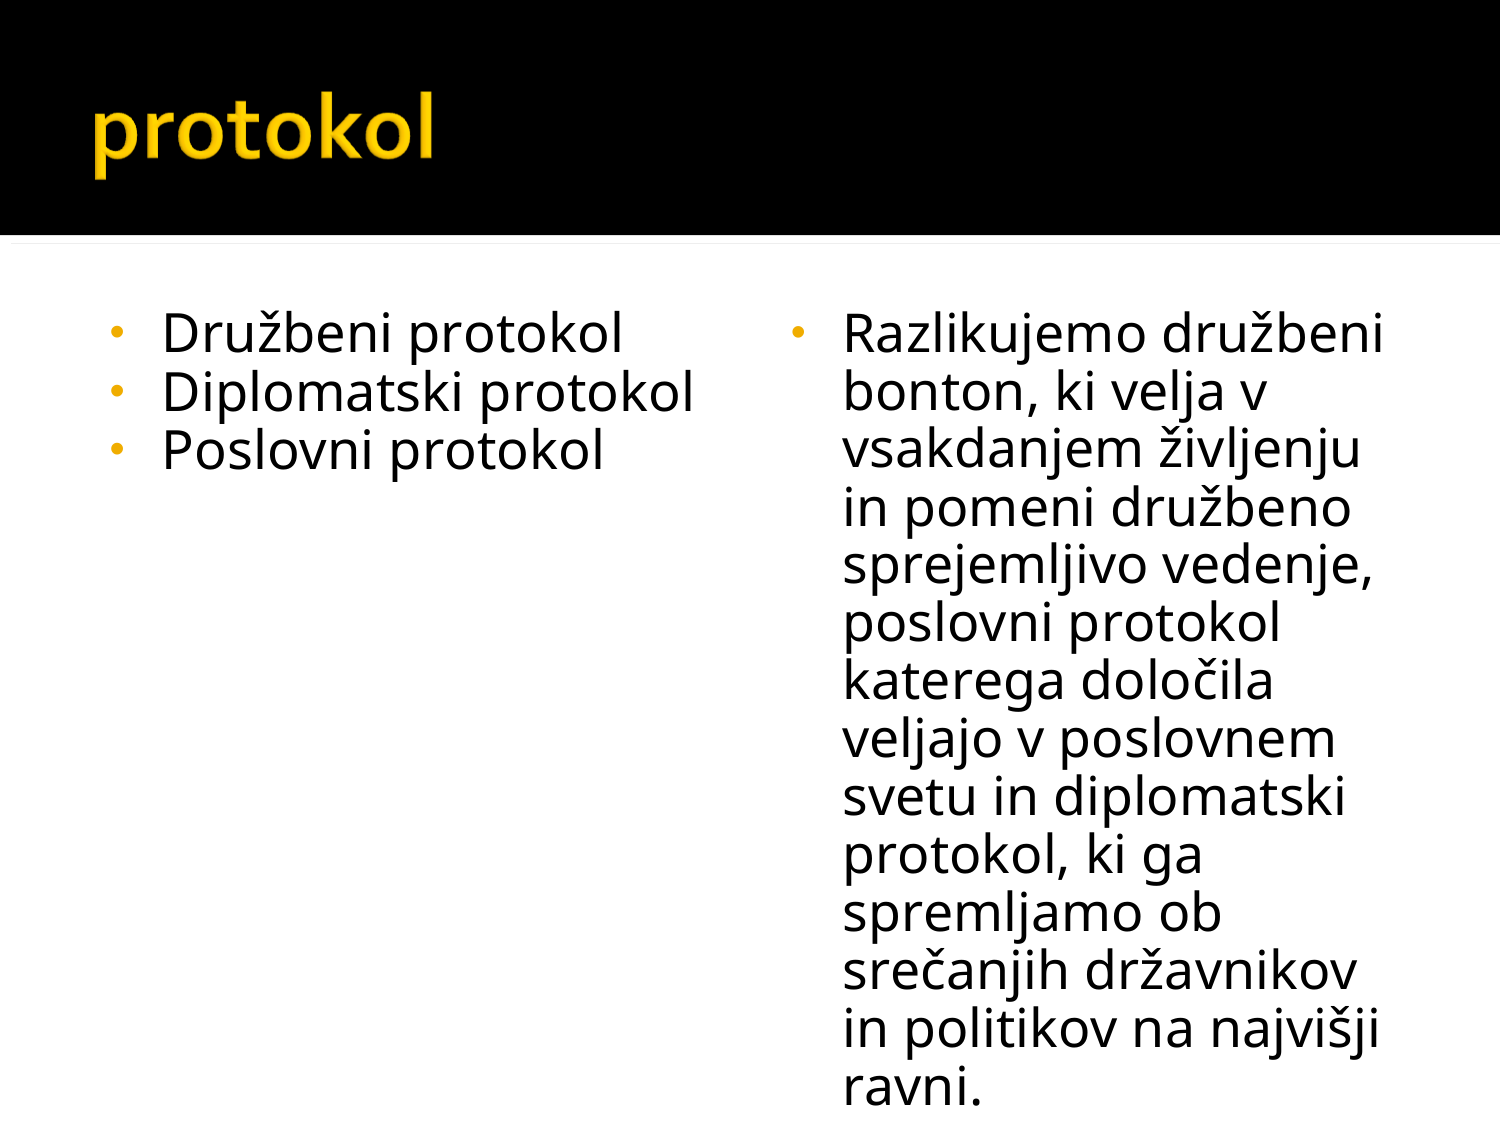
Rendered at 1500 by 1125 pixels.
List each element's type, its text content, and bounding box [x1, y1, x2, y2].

list Družbeni protokol Diplomatski protokol Poslovni protokol [75, 290, 738, 1050]
text_box [31, 23, 1427, 232]
list Razlikujemo družbeni bonton, ki velja v vsakdanjem življenju in pomeni družbeno sprejemljivo vedenje, poslovni protokol katerega določila veljajo v poslovnem svetu in diplomatski protokol, ki ga spremljamo ob srečanjih državnikov in politikov na najvišji ravni. [762, 290, 1426, 1125]
